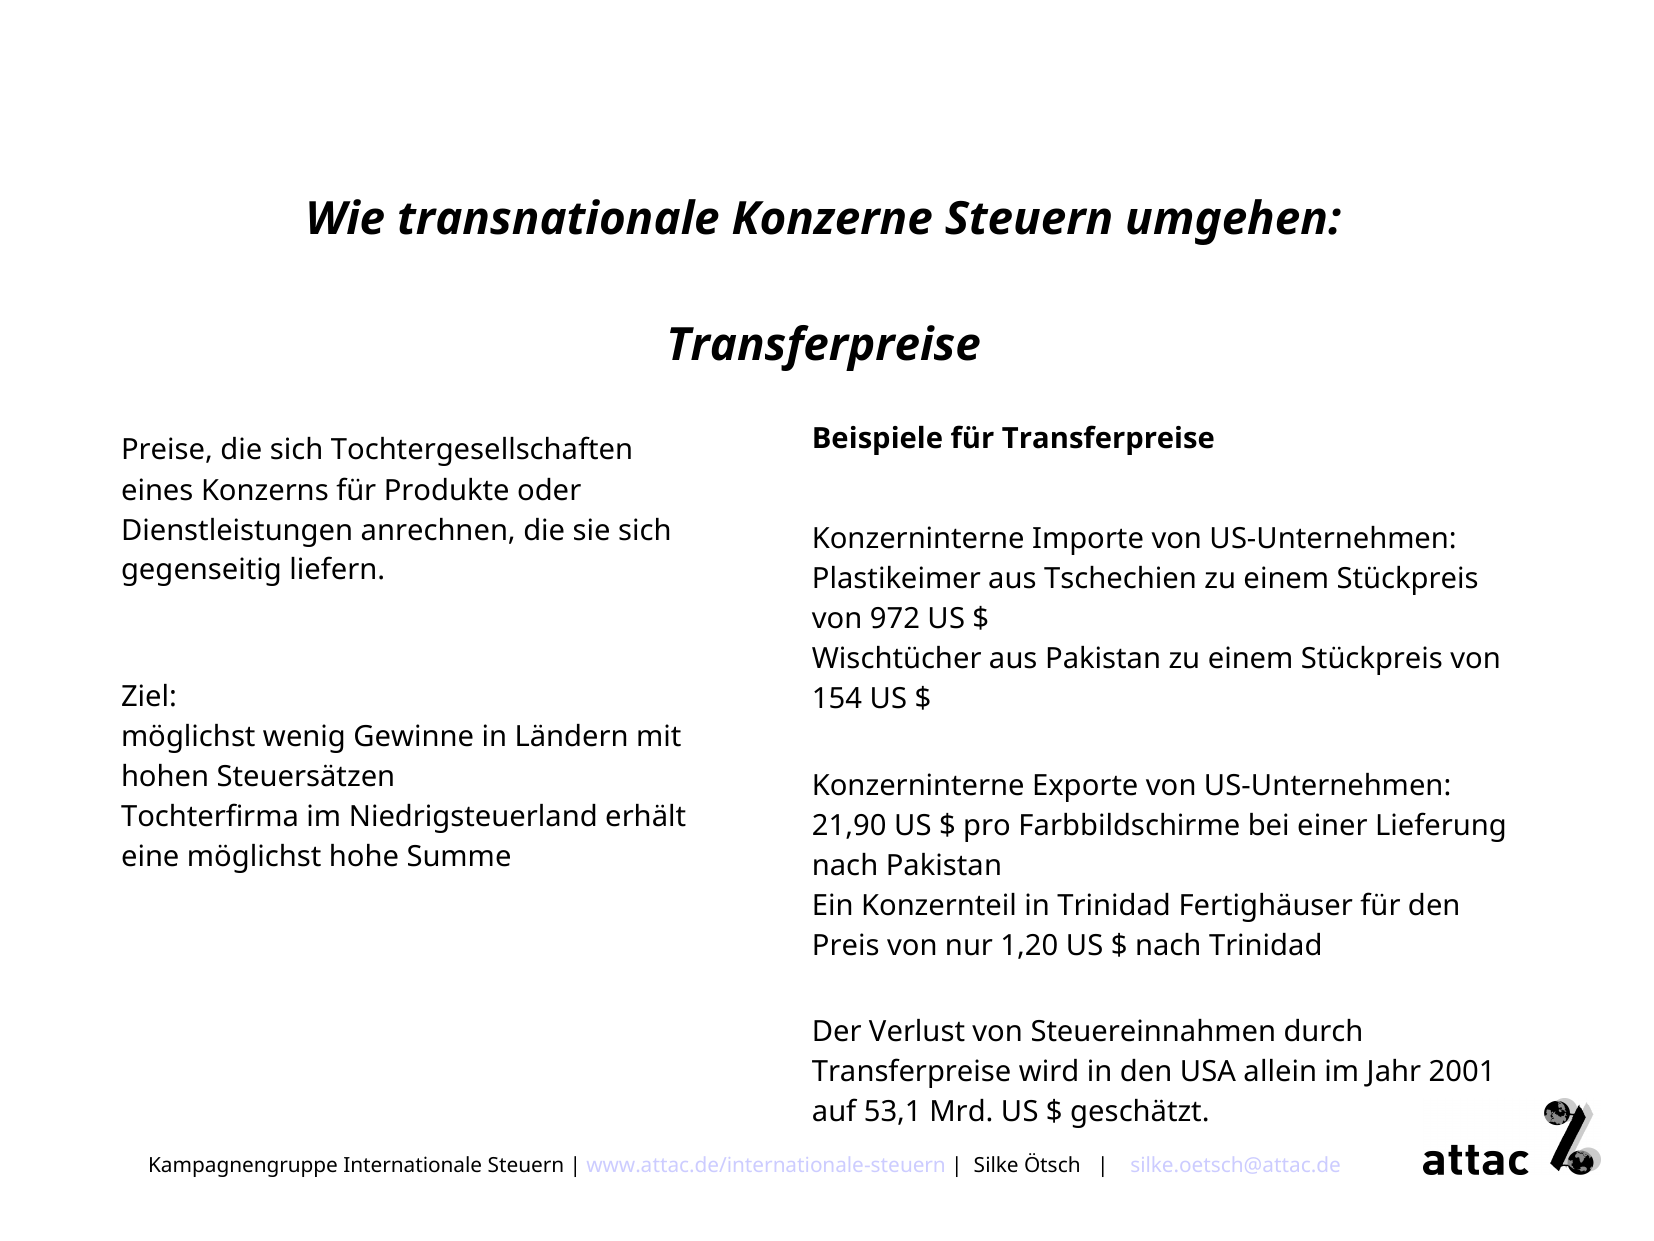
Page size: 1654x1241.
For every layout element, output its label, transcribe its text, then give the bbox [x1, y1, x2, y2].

text_box Beispiele für Transferpreise Konzerninterne Importe von US-Unternehmen: Plastikeimer aus Tschechien zu einem Stückpreis von 972 US $ Wischtücher aus Pakistan zu einem Stückpreis von 154 US $ Konzerninterne Exporte von US-Unternehmen: 21,90 US $ pro Farbbildschirme bei einer Lieferung nach Pakistan Ein Konzernteil in Trinidad Fertighäuser für den Preis von nur 1,20 US $ nach Trinidad Der Verlust von Steuereinnahmen durch Transferpreise wird in den USA allein im Jahr 2001 auf 53,1 Mrd. US $ geschätzt. [797, 409, 1548, 1138]
text_box Preise, die sich Tochtergesellschaften eines Konzerns für Produkte oder Dienstleistungen anrechnen, die sie sich gegenseitig liefern. Ziel: möglichst wenig Gewinne in Ländern mit hohen Steuersätzen Tochterfirma im Niedrigsteuerland erhält eine möglichst hohe Summe [106, 420, 727, 1083]
text_box Kampagnengruppe Internationale Steuern | www.attac.de/internationale-steuern | Silke Ötsch | silke.oetsch@attac.de [53, 1114, 1447, 1187]
text_box Wie transnationale Konzerne Steuern umgehen: Transferpreise [159, 177, 1489, 382]
picture [1423, 1098, 1601, 1175]
